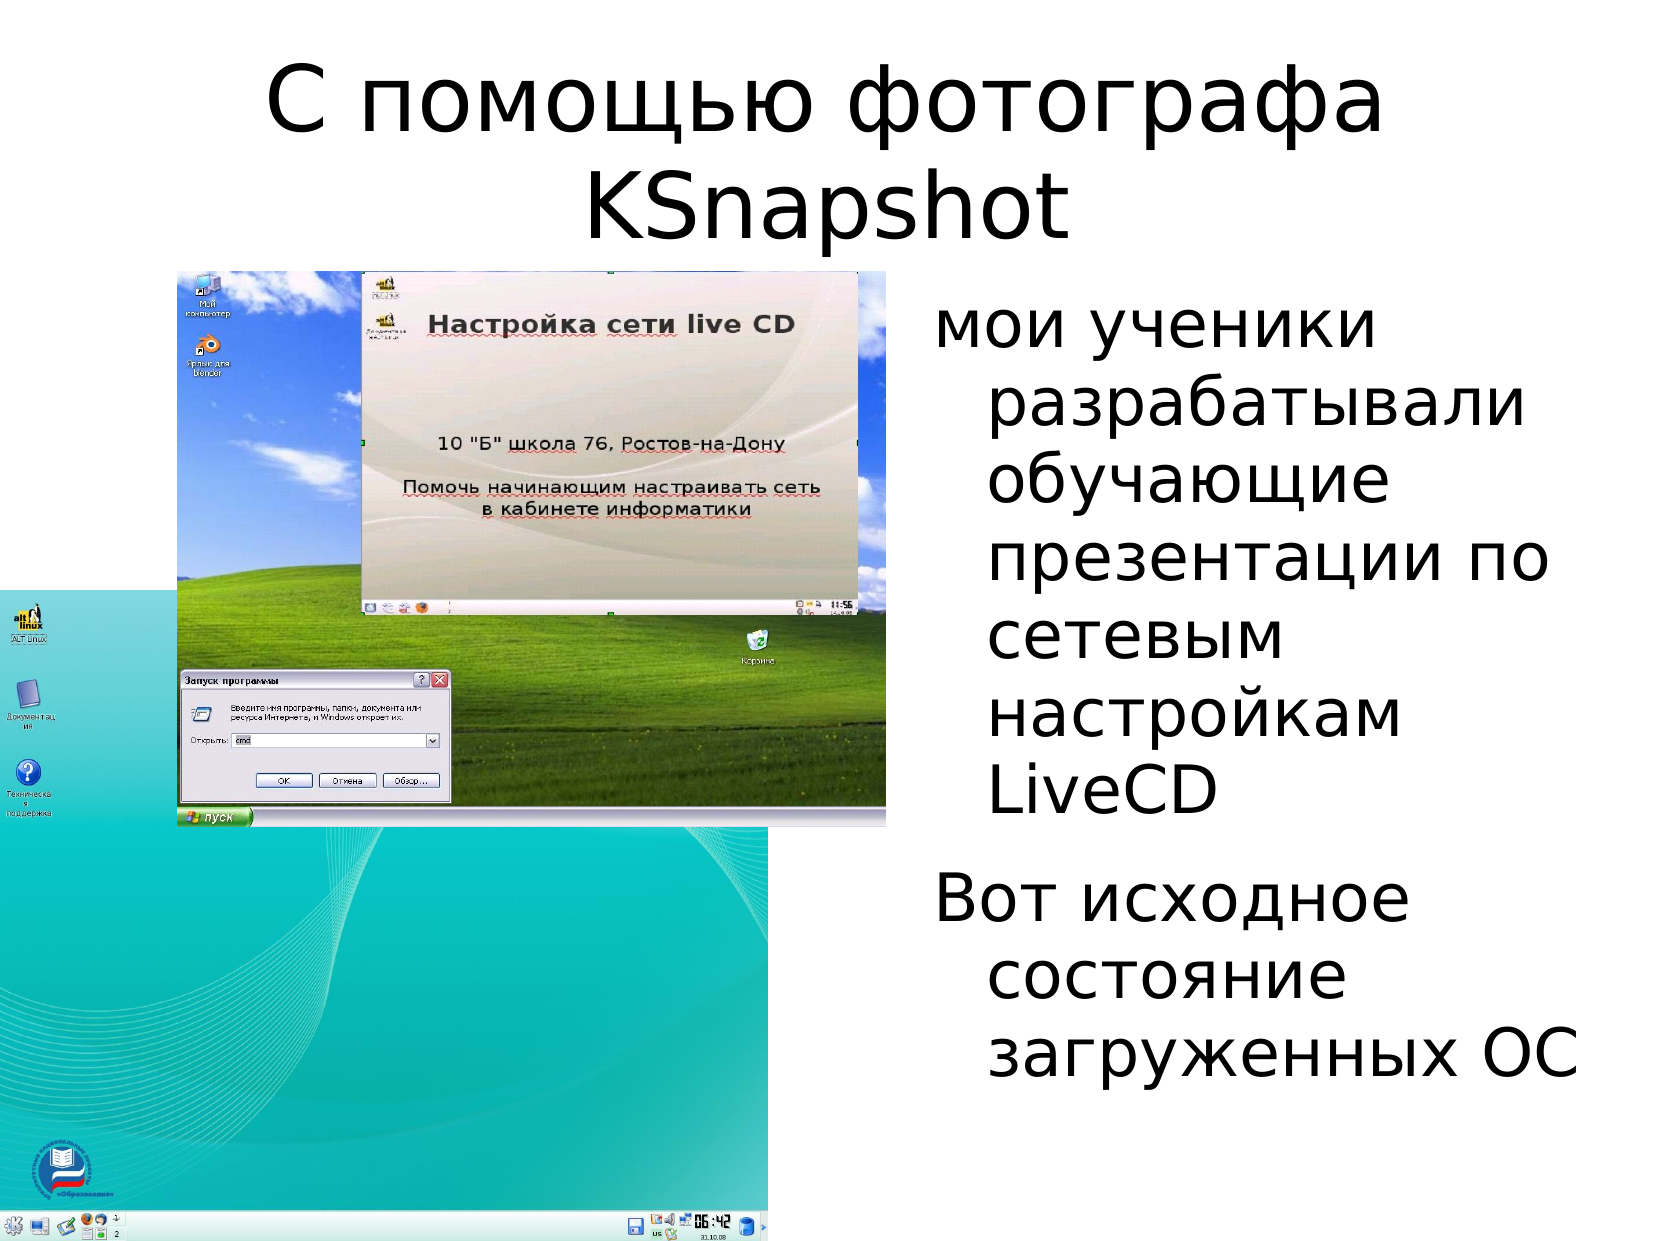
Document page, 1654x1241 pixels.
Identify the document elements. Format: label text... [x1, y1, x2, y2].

picture [0, 271, 886, 1241]
list мои ученики разрабатывали обучающие презентации по сетевым настройкам LiveCD Вот исходное состояние загруженных ОС [915, 285, 1642, 1182]
title С помощью фотографа KSnapshot [82, 45, 1571, 261]
